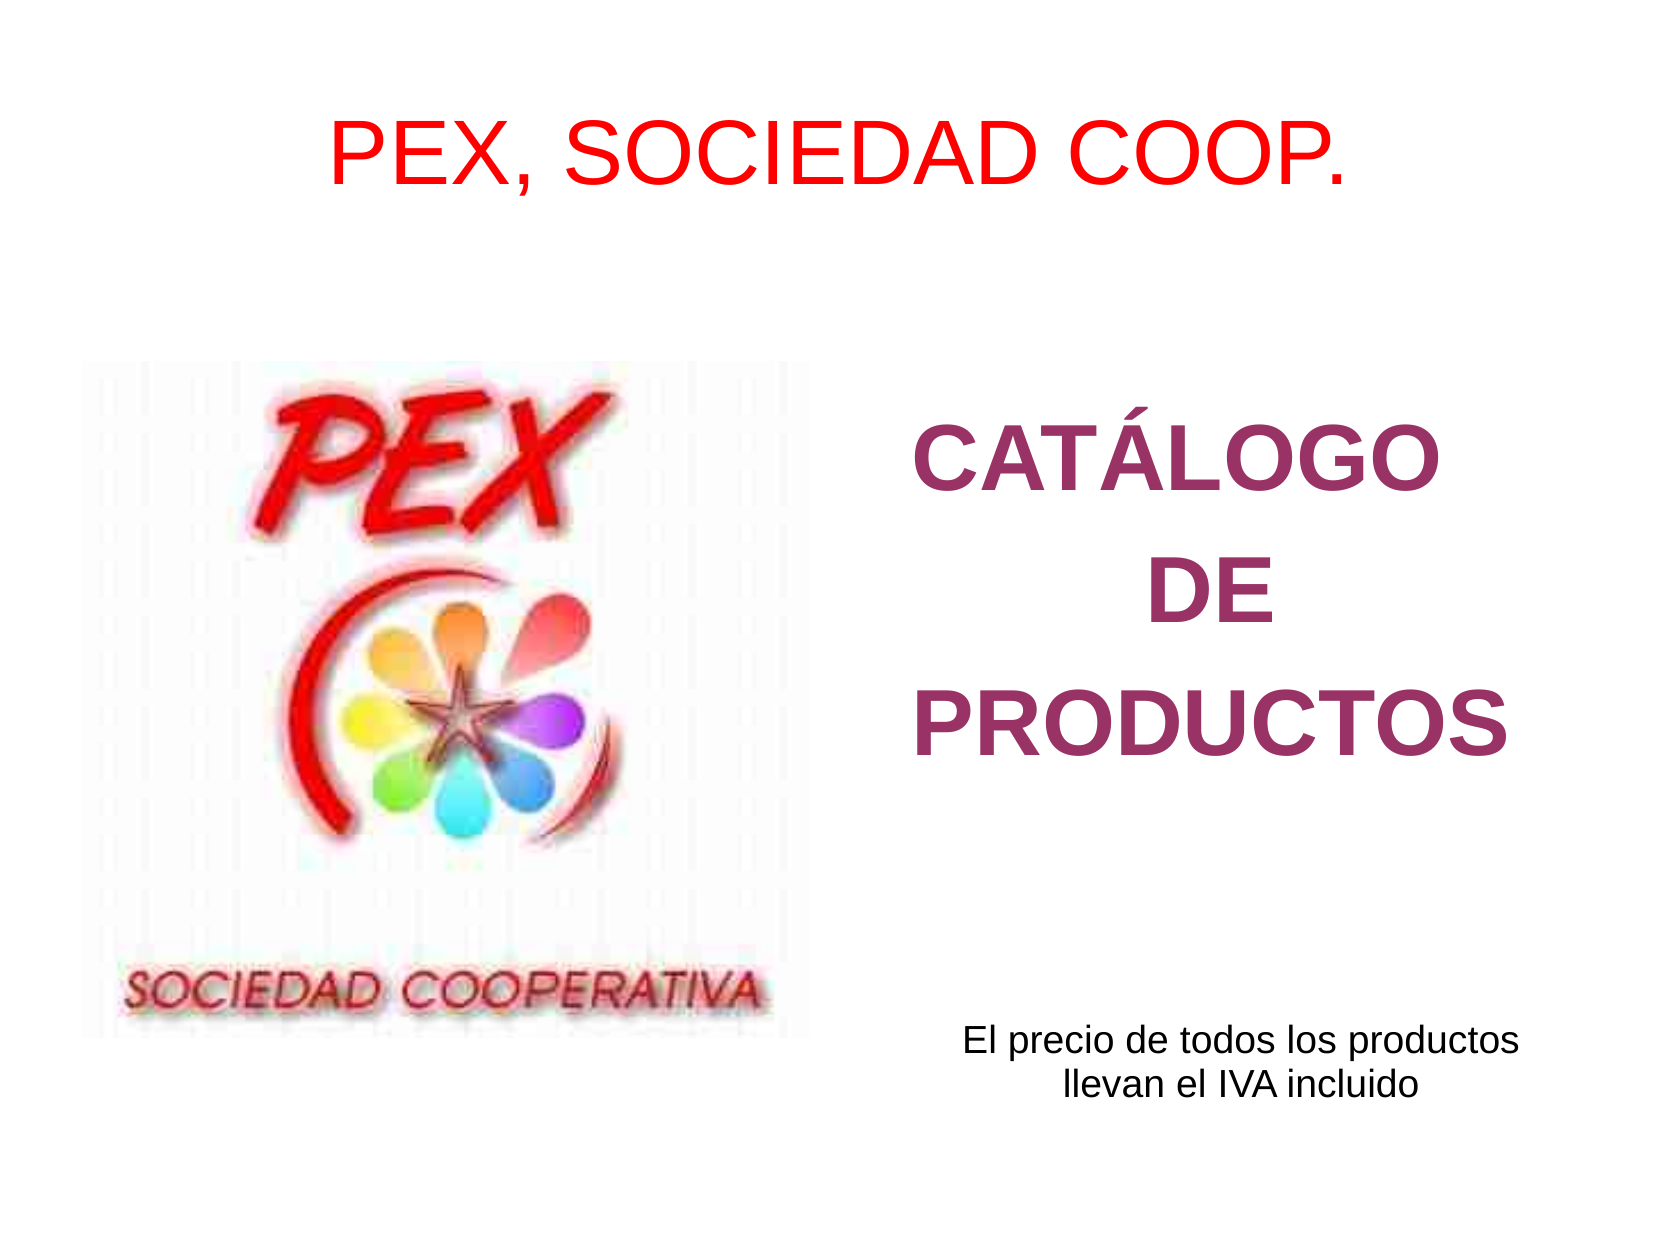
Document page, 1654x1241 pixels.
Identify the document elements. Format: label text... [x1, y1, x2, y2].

title PEX, SOCIEDAD COOP. [82, 49, 1571, 257]
picture [82, 361, 809, 1038]
list CATÁLOGO DE PRODUCTOS El precio de todos los productos llevan el IVA incluido [845, 290, 1572, 1109]
